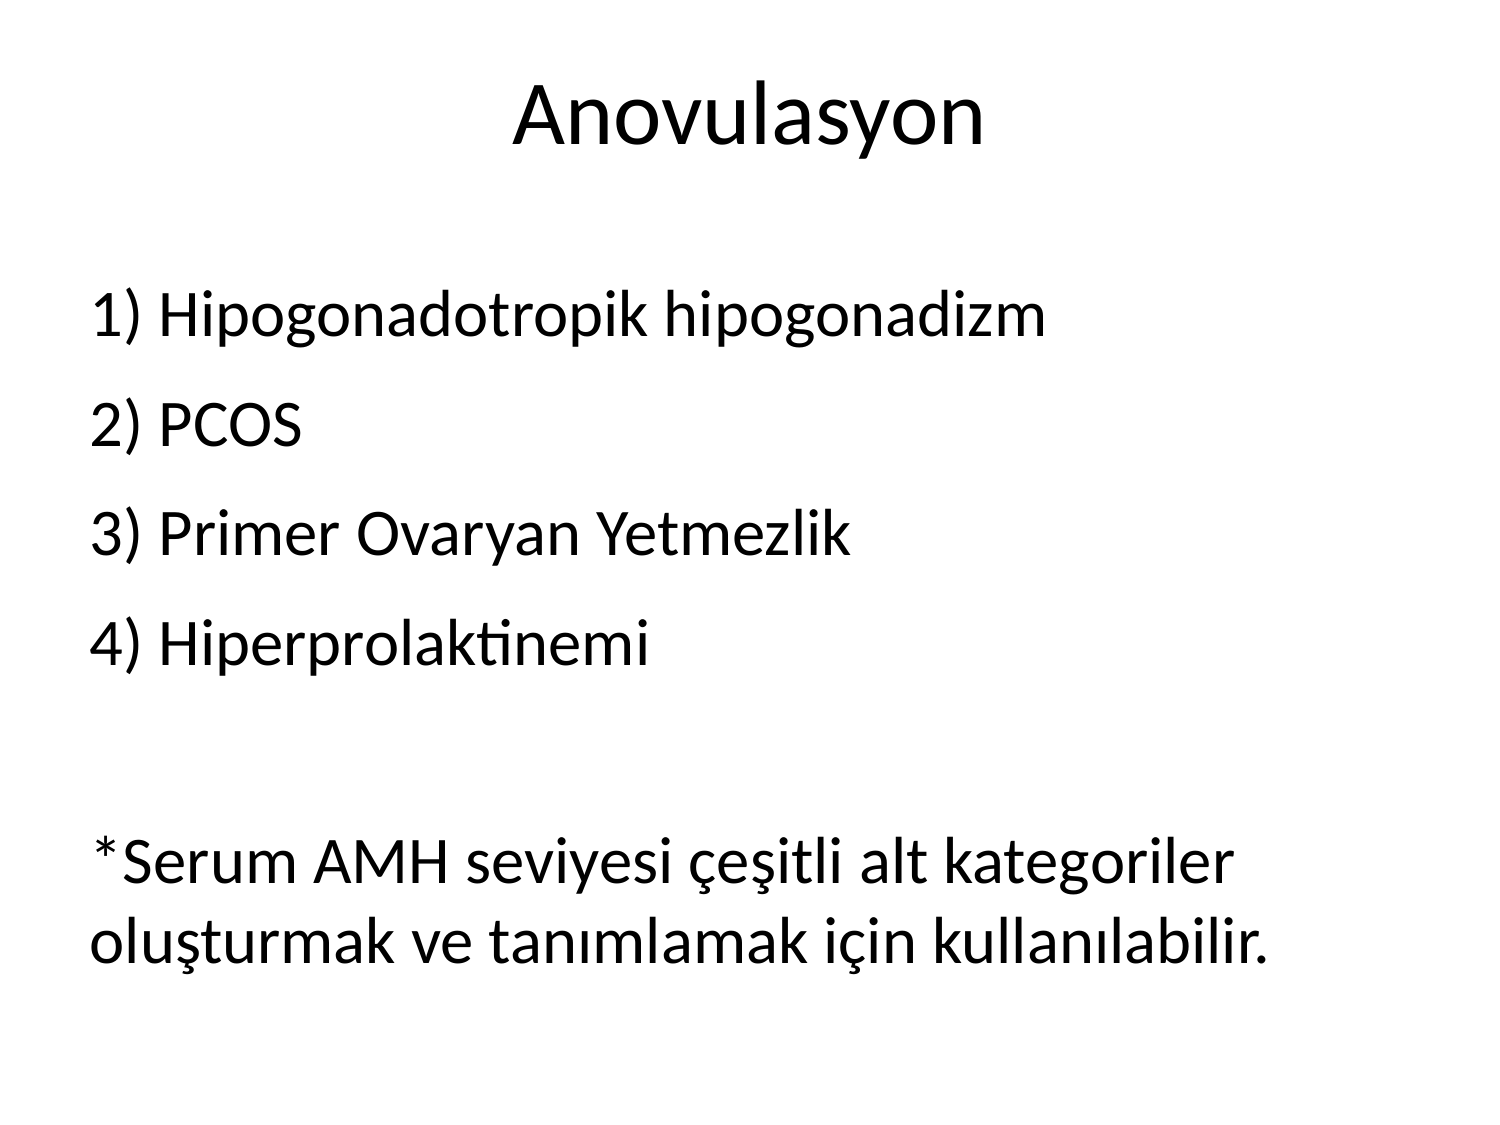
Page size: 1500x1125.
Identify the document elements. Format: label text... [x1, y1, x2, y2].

title Anovulasyon [75, 45, 1425, 233]
list 1) Hipogonadotropik hipogonadizm 2) PCOS 3) Primer Ovaryan Yetmezlik 4) Hiperprolaktinemi *Serum AMH seviyesi çeşitli alt kategoriler oluşturmak ve tanımlamak için kullanılabilir. [75, 262, 1425, 1005]
